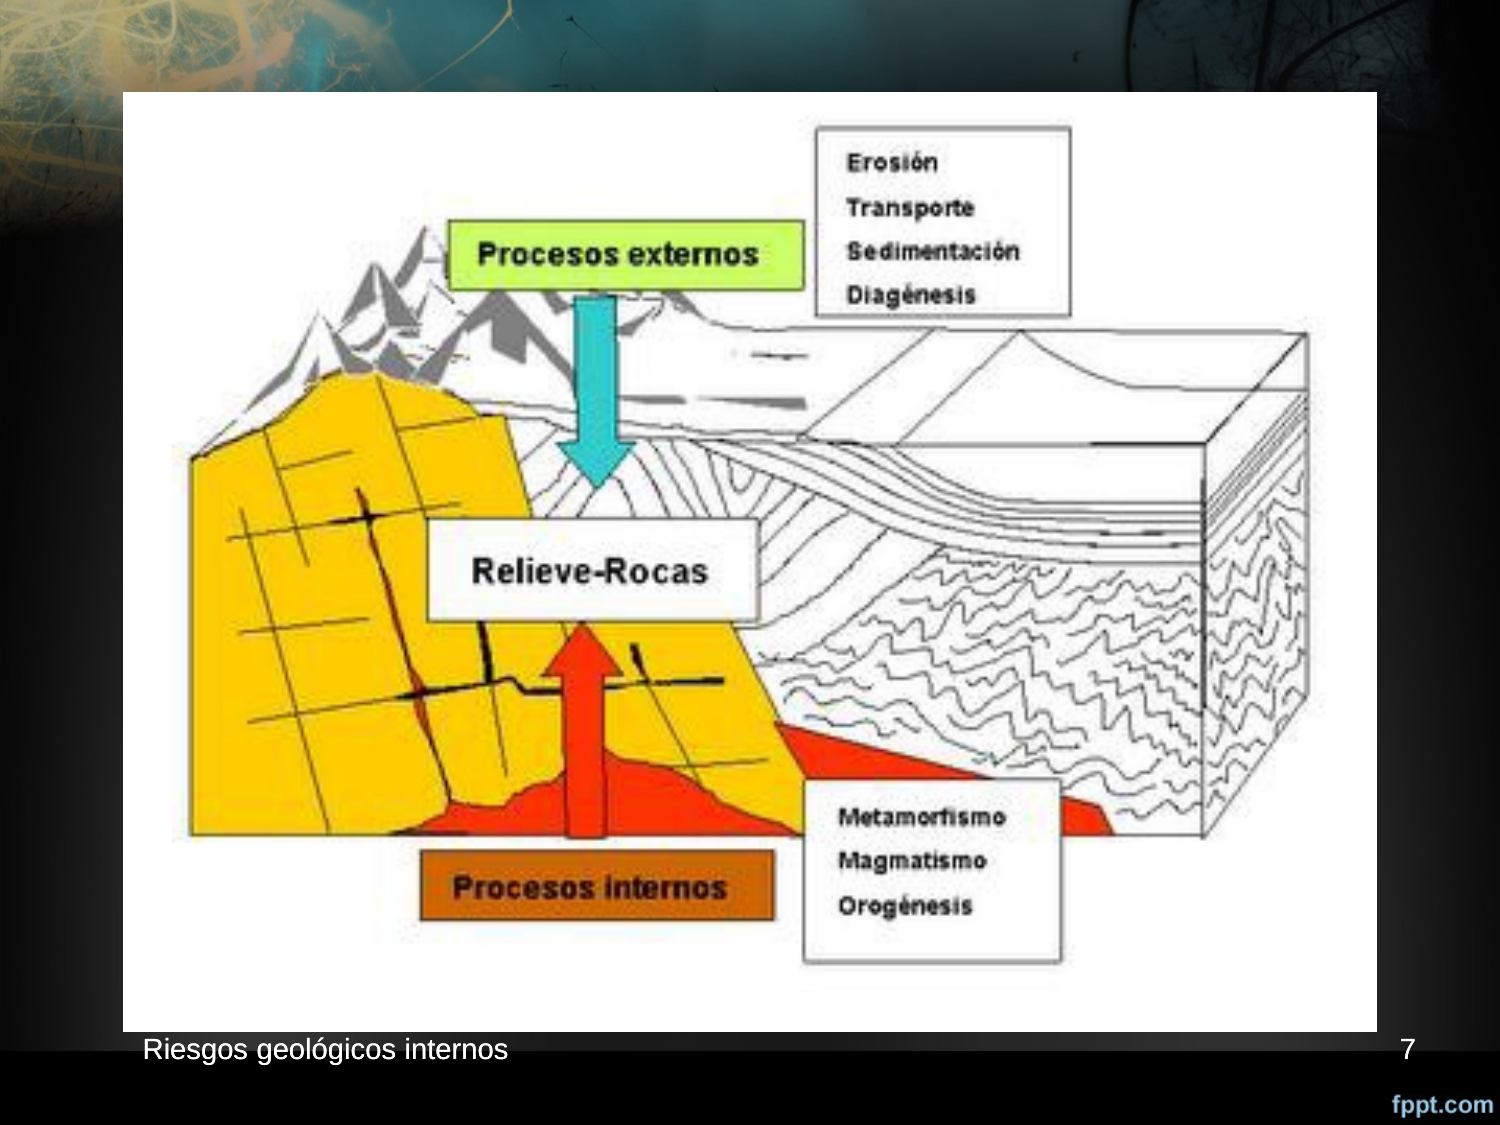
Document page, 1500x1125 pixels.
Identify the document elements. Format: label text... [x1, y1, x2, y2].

picture [0, 0, 1500, 1125]
text_box Riesgos geológicos internos [88, 1023, 564, 1102]
text_box <número> [1080, 1023, 1431, 1102]
